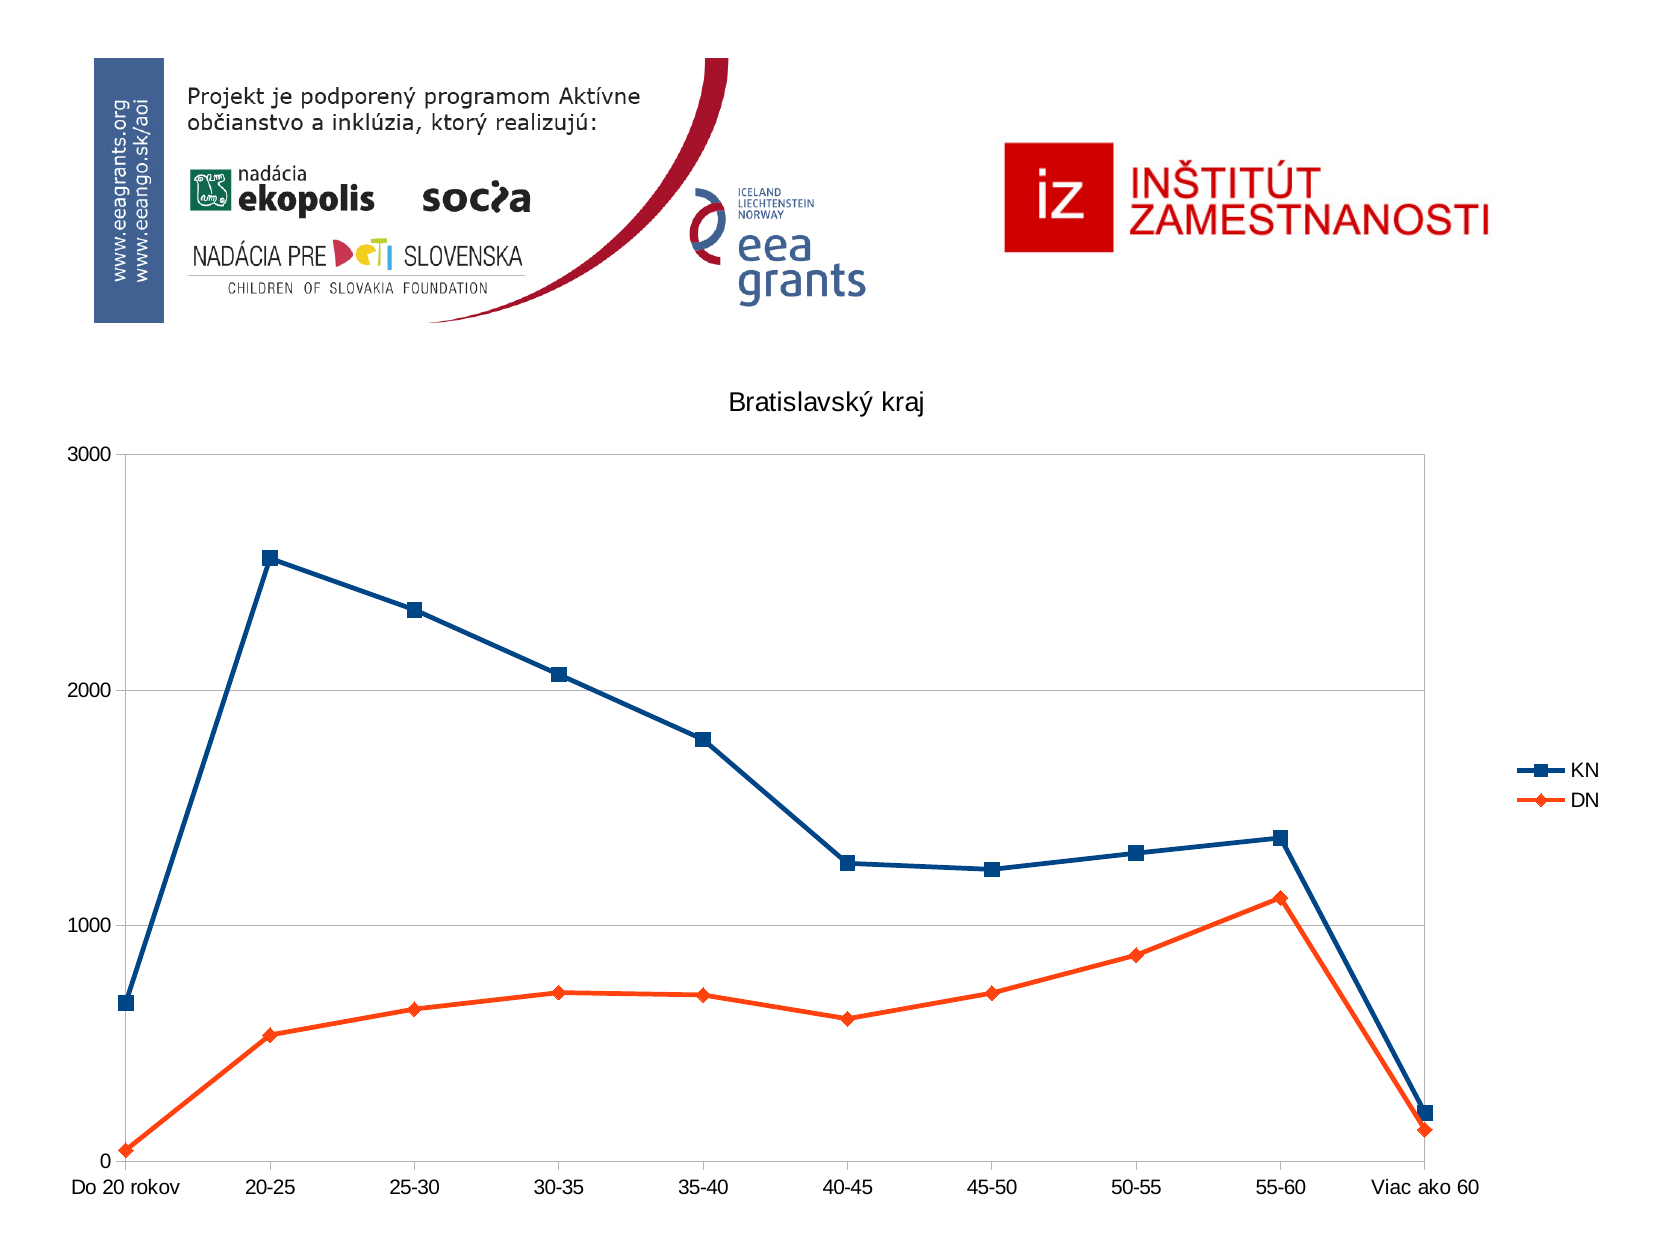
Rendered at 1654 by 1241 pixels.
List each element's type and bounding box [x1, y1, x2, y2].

picture [944, 47, 1548, 343]
chart [35, 354, 1619, 1217]
picture [94, 58, 887, 324]
